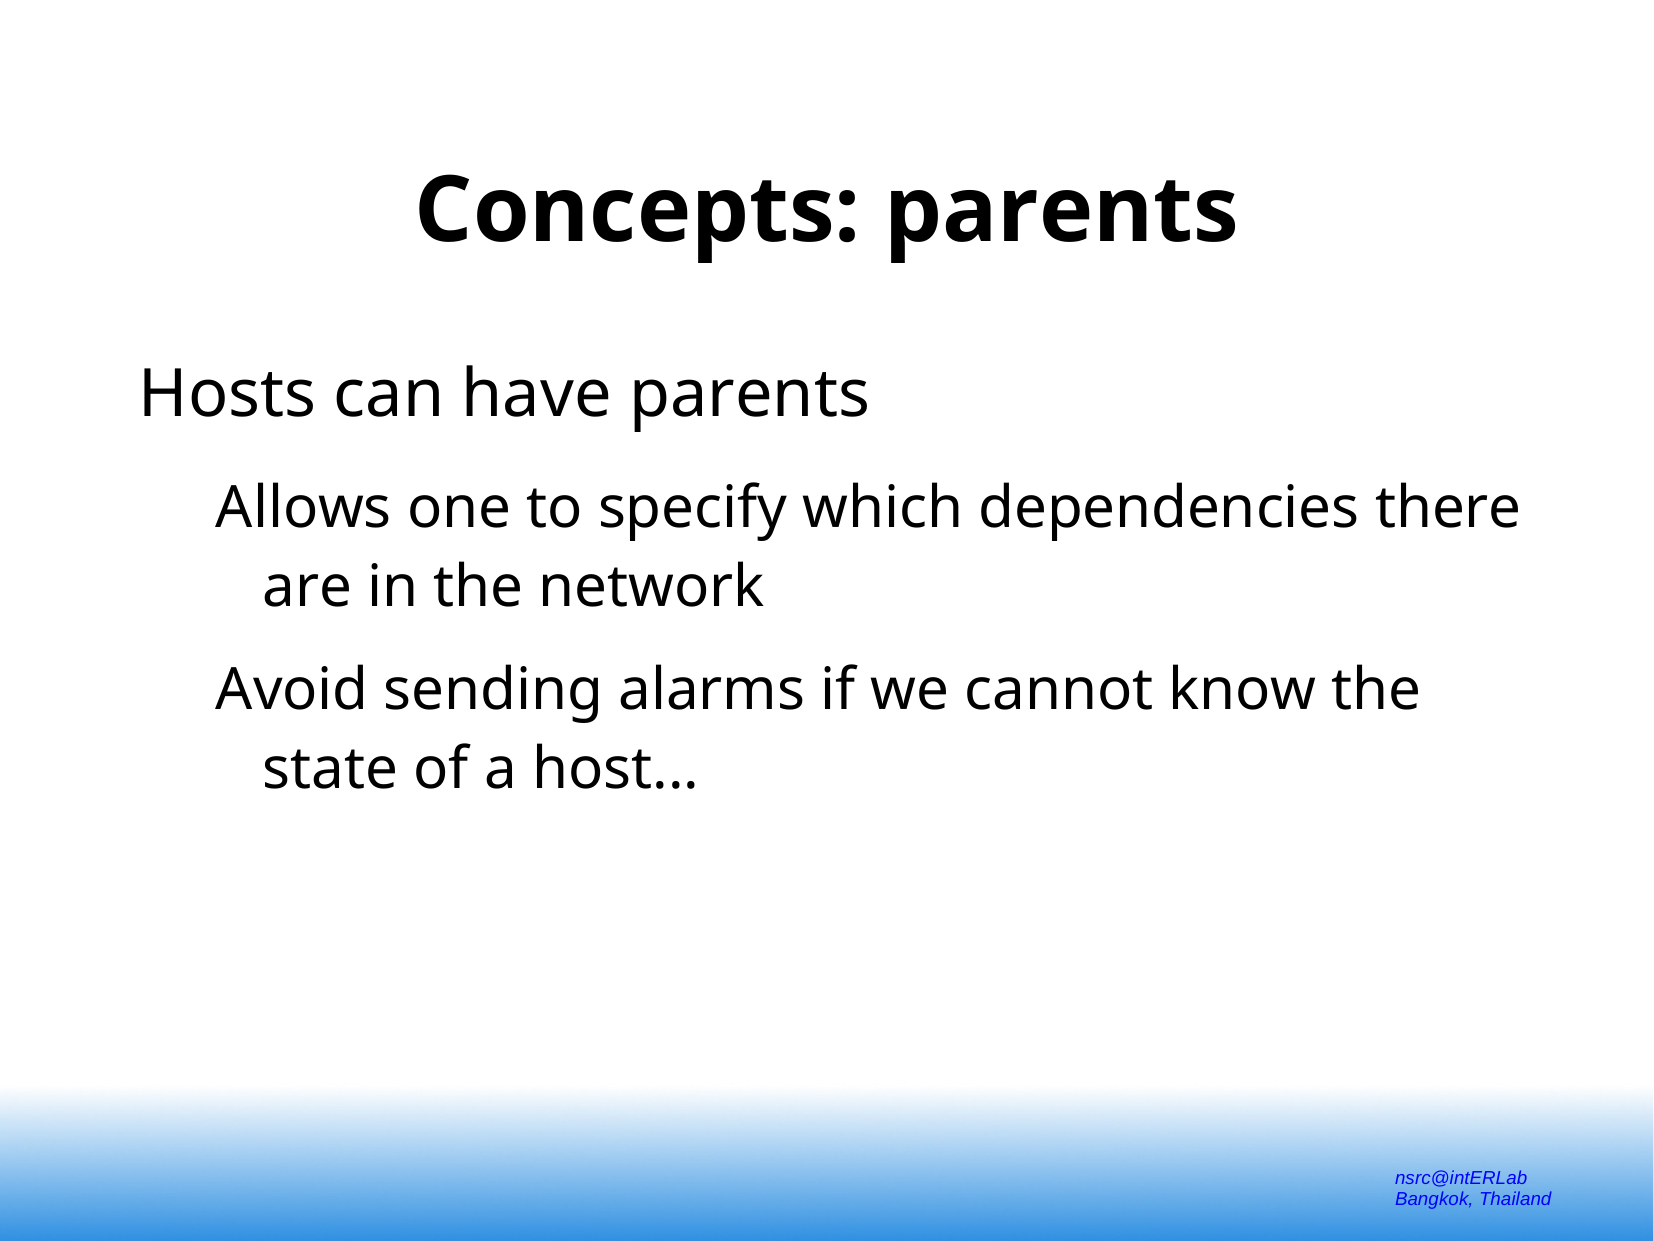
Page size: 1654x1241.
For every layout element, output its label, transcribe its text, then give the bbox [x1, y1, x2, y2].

title Concepts: parents [121, 102, 1534, 310]
picture [0, 1083, 1654, 1241]
list Hosts can have parents Allows one to specify which dependencies there are in the network Avoid sending alarms if we cannot know the state of a host... [121, 344, 1534, 1126]
